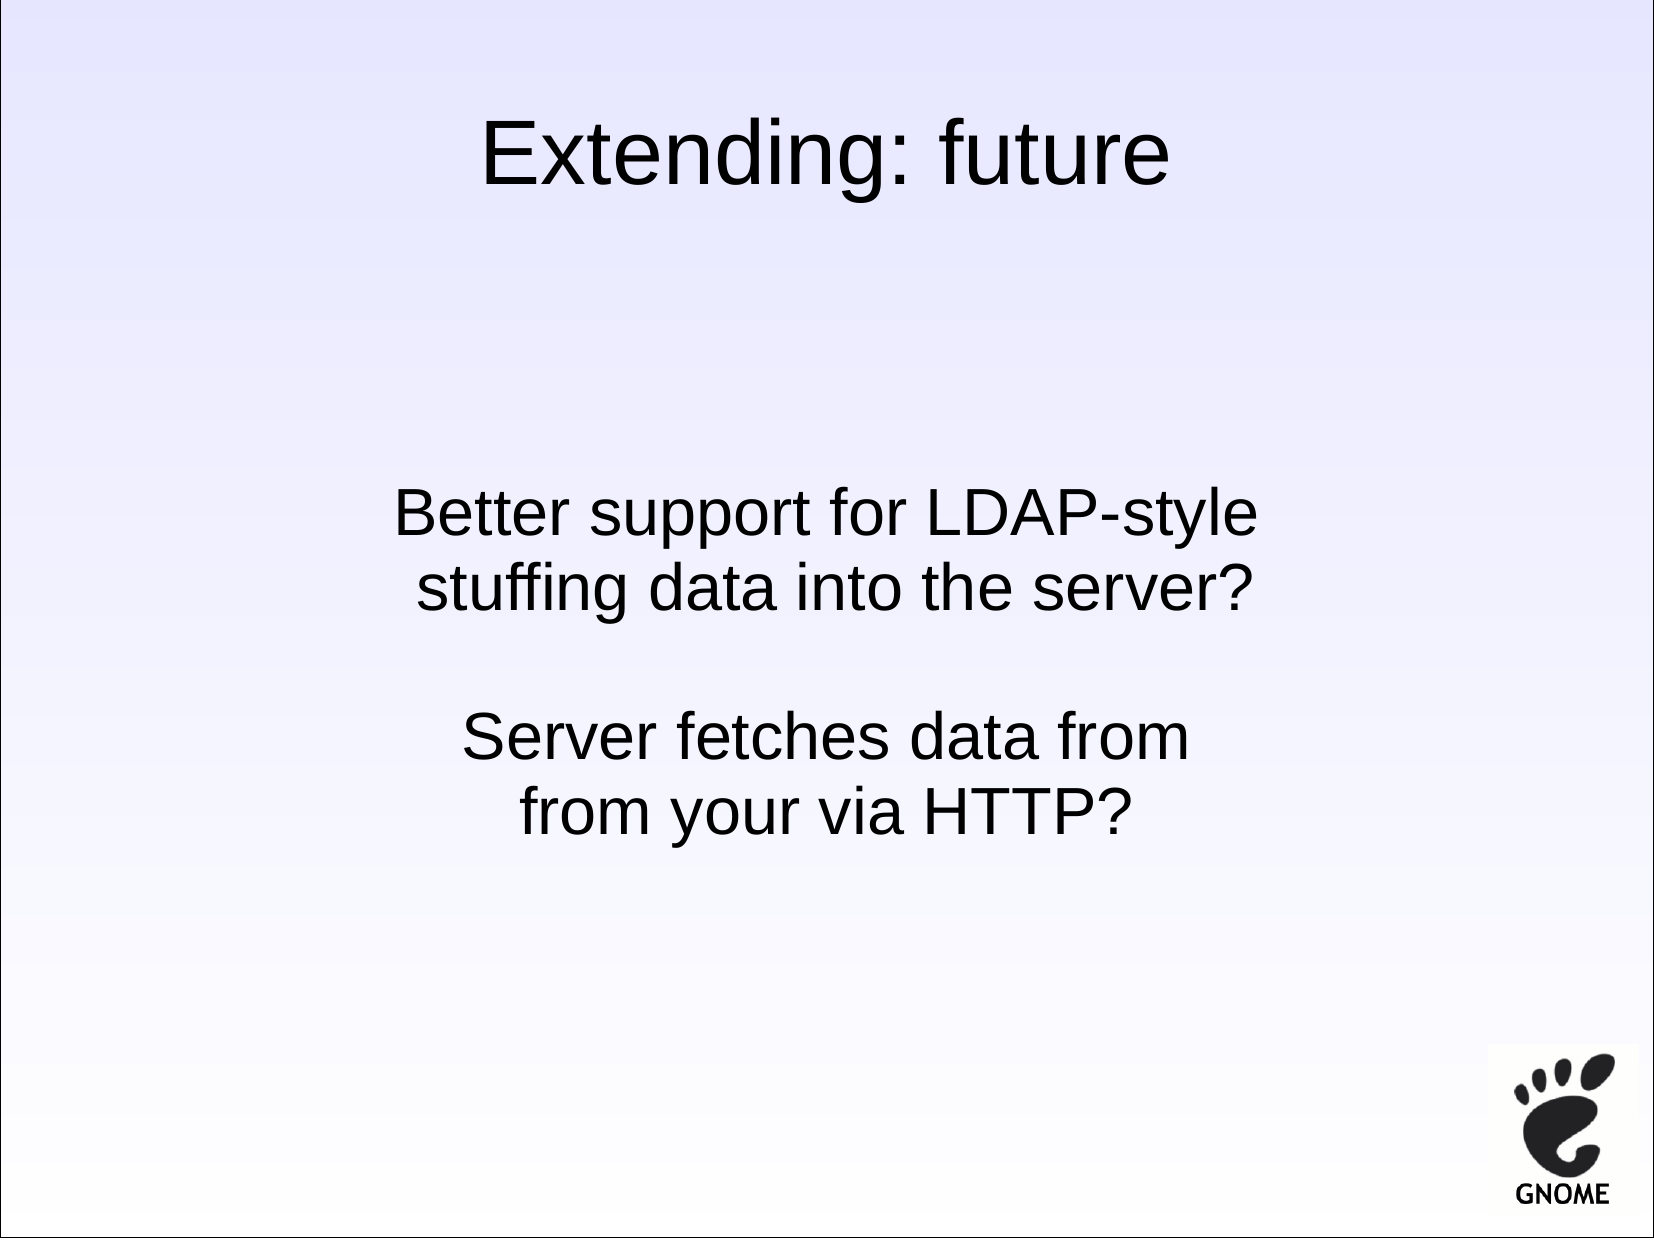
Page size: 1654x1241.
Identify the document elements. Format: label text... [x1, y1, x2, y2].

picture [1488, 1044, 1639, 1216]
subtitle Better support for LDAP-style stuffing data into the server? Server fetches data from from your via HTTP? [82, 297, 1571, 1102]
title Extending: future [82, 56, 1571, 250]
